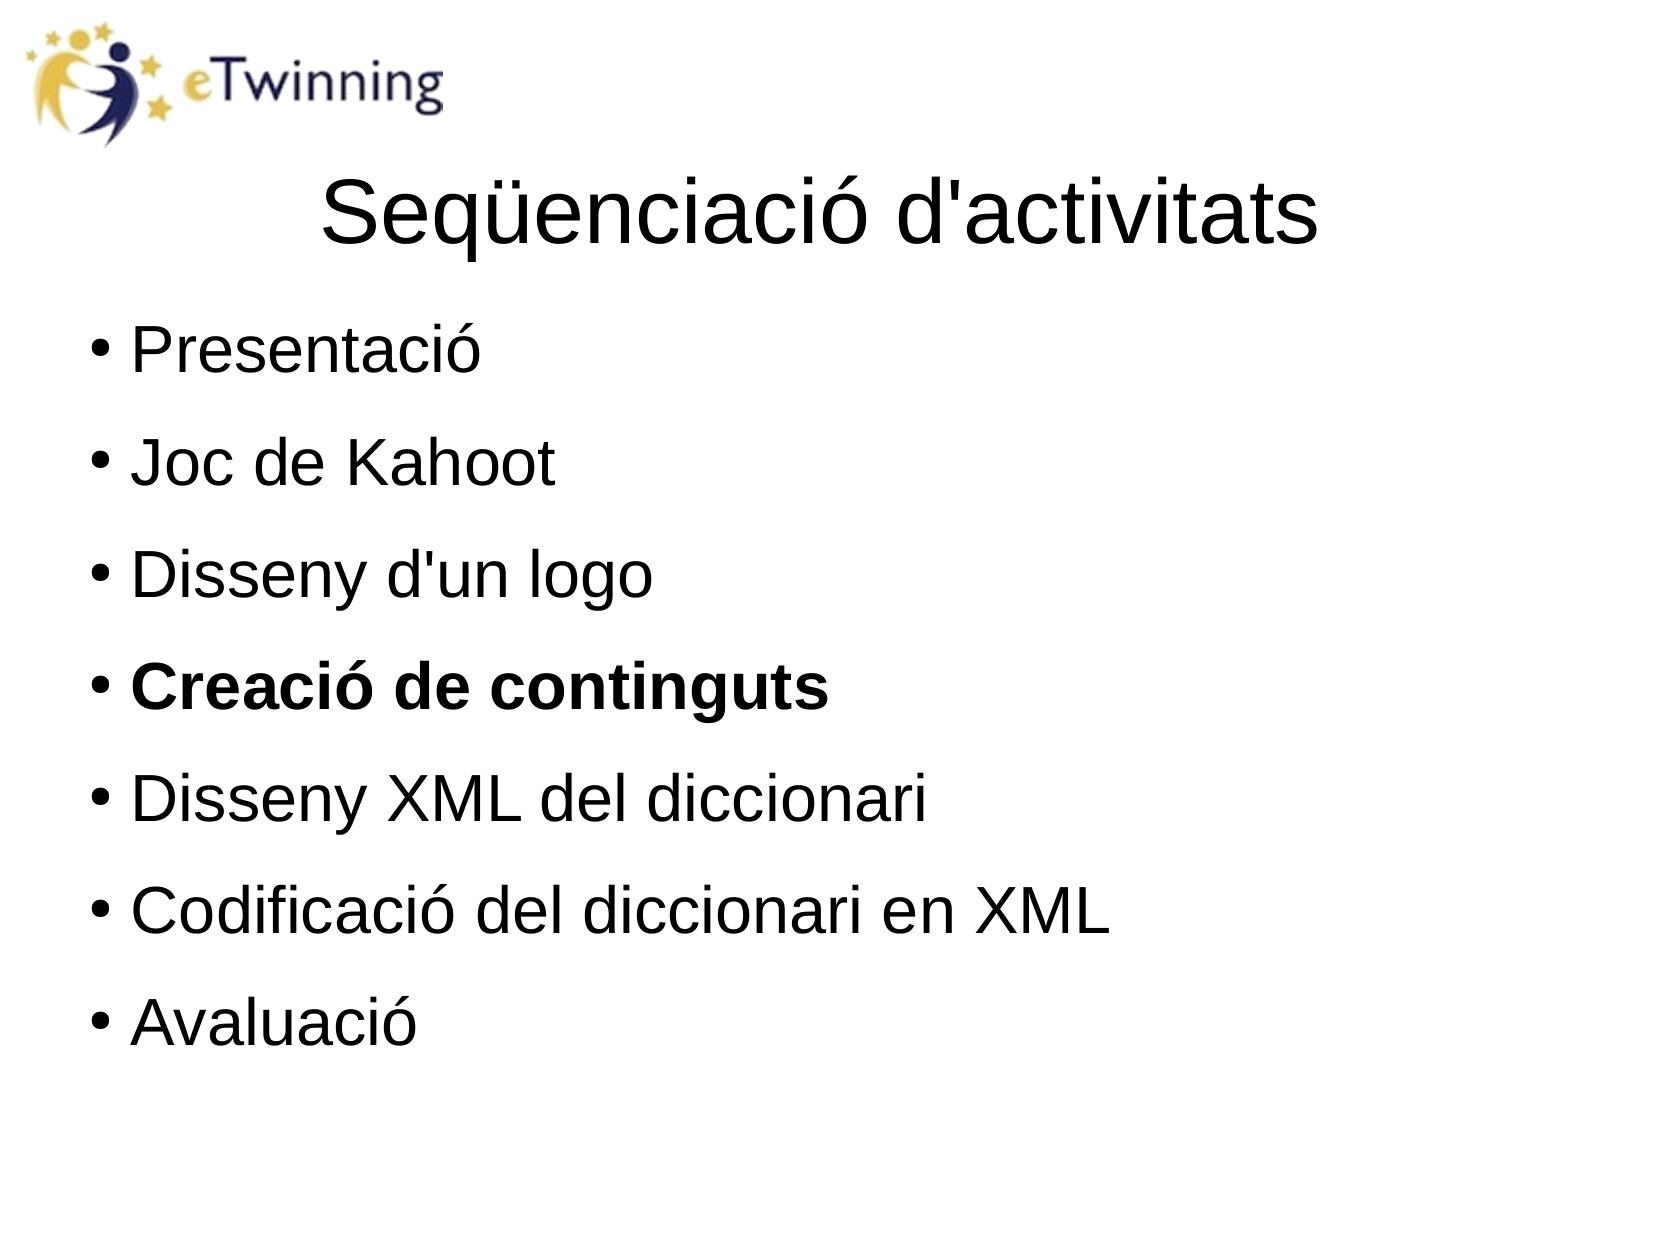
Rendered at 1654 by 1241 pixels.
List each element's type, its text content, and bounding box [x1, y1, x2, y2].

title Seqüenciació d'activitats [76, 127, 1565, 296]
picture [26, 20, 443, 148]
subtitle Presentació Joc de Kahoot Disseny d'un logo Creació de continguts Disseny XML del diccionari Codificació del diccionari en XML Avaluació [88, 324, 1577, 1010]
